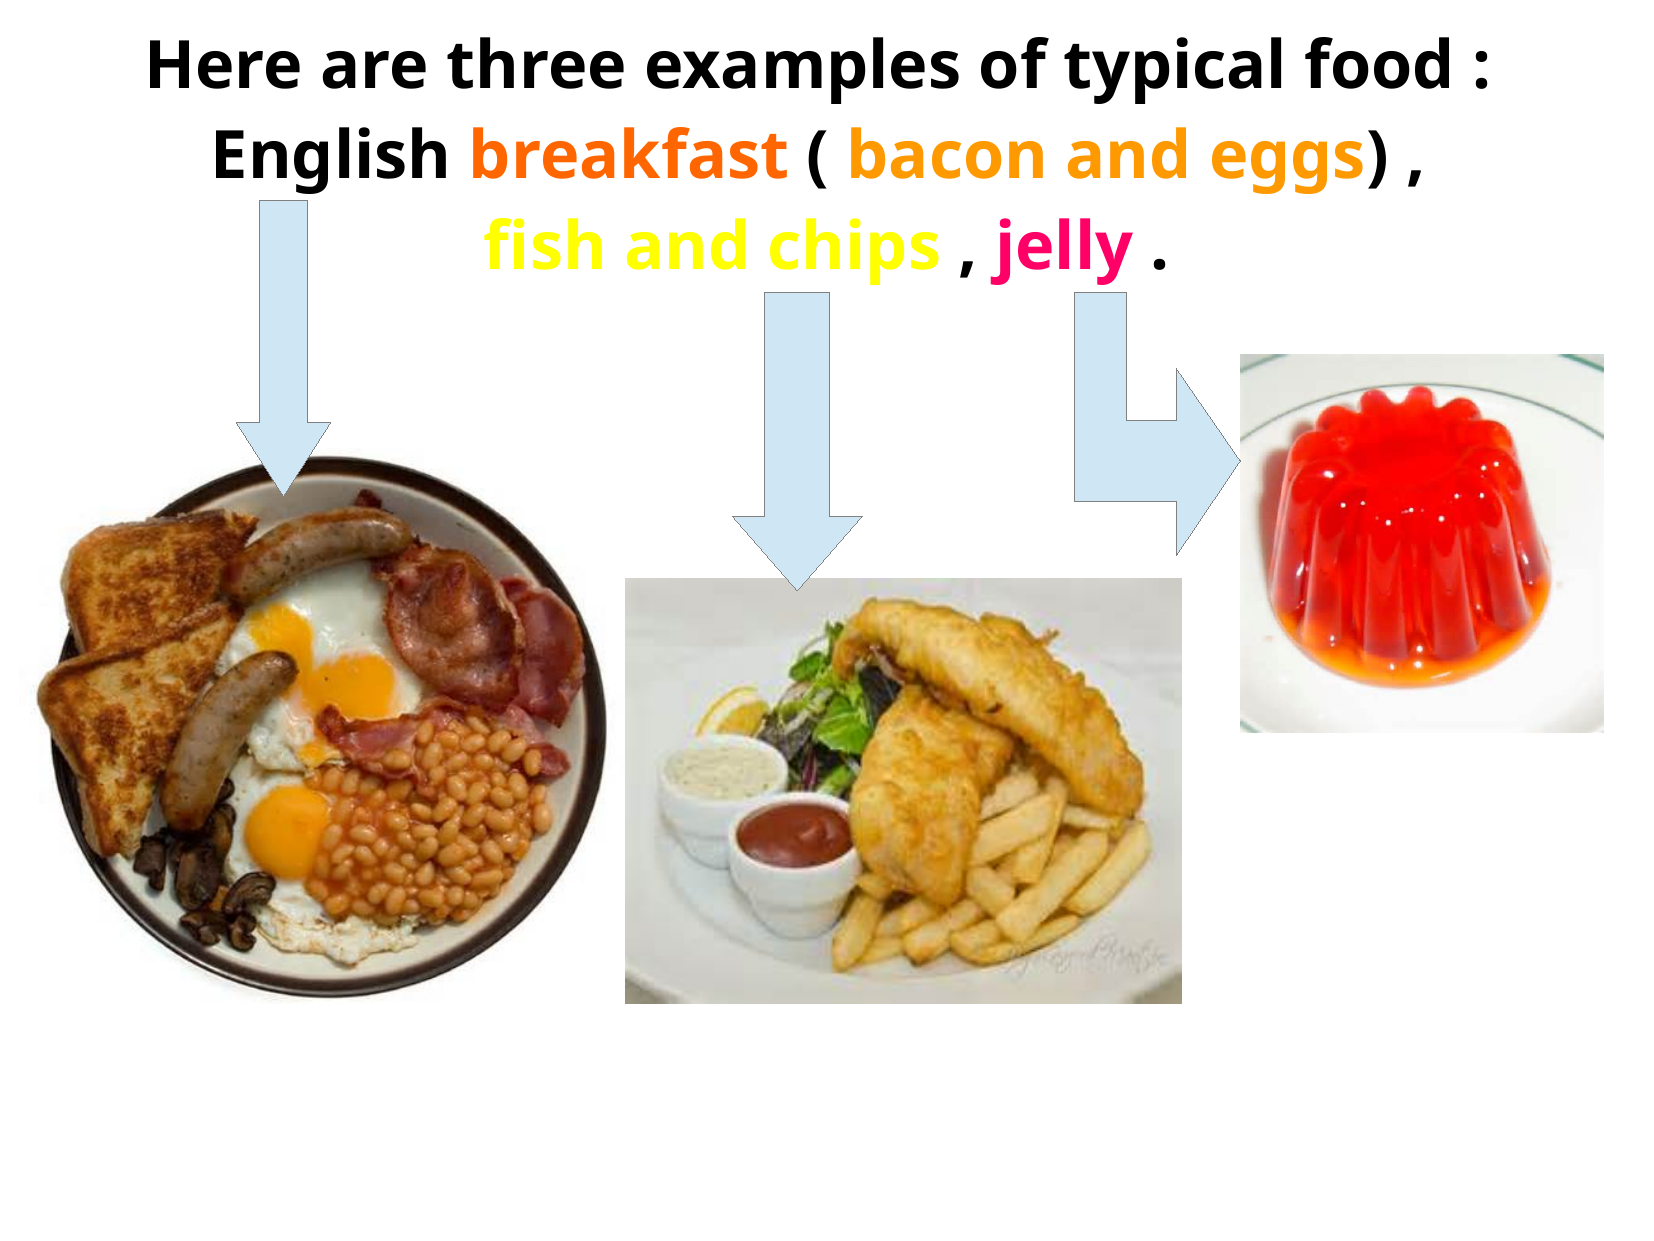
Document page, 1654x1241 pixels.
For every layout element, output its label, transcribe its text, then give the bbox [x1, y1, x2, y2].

title Here are three examples of typical food : English breakfast ( bacon and eggs) , fish and chips , jelly . [82, 13, 1571, 293]
picture [19, 448, 1182, 1004]
picture [1240, 354, 1604, 733]
text_box [1074, 292, 1241, 556]
text_box [236, 200, 331, 497]
text_box [732, 292, 863, 591]
